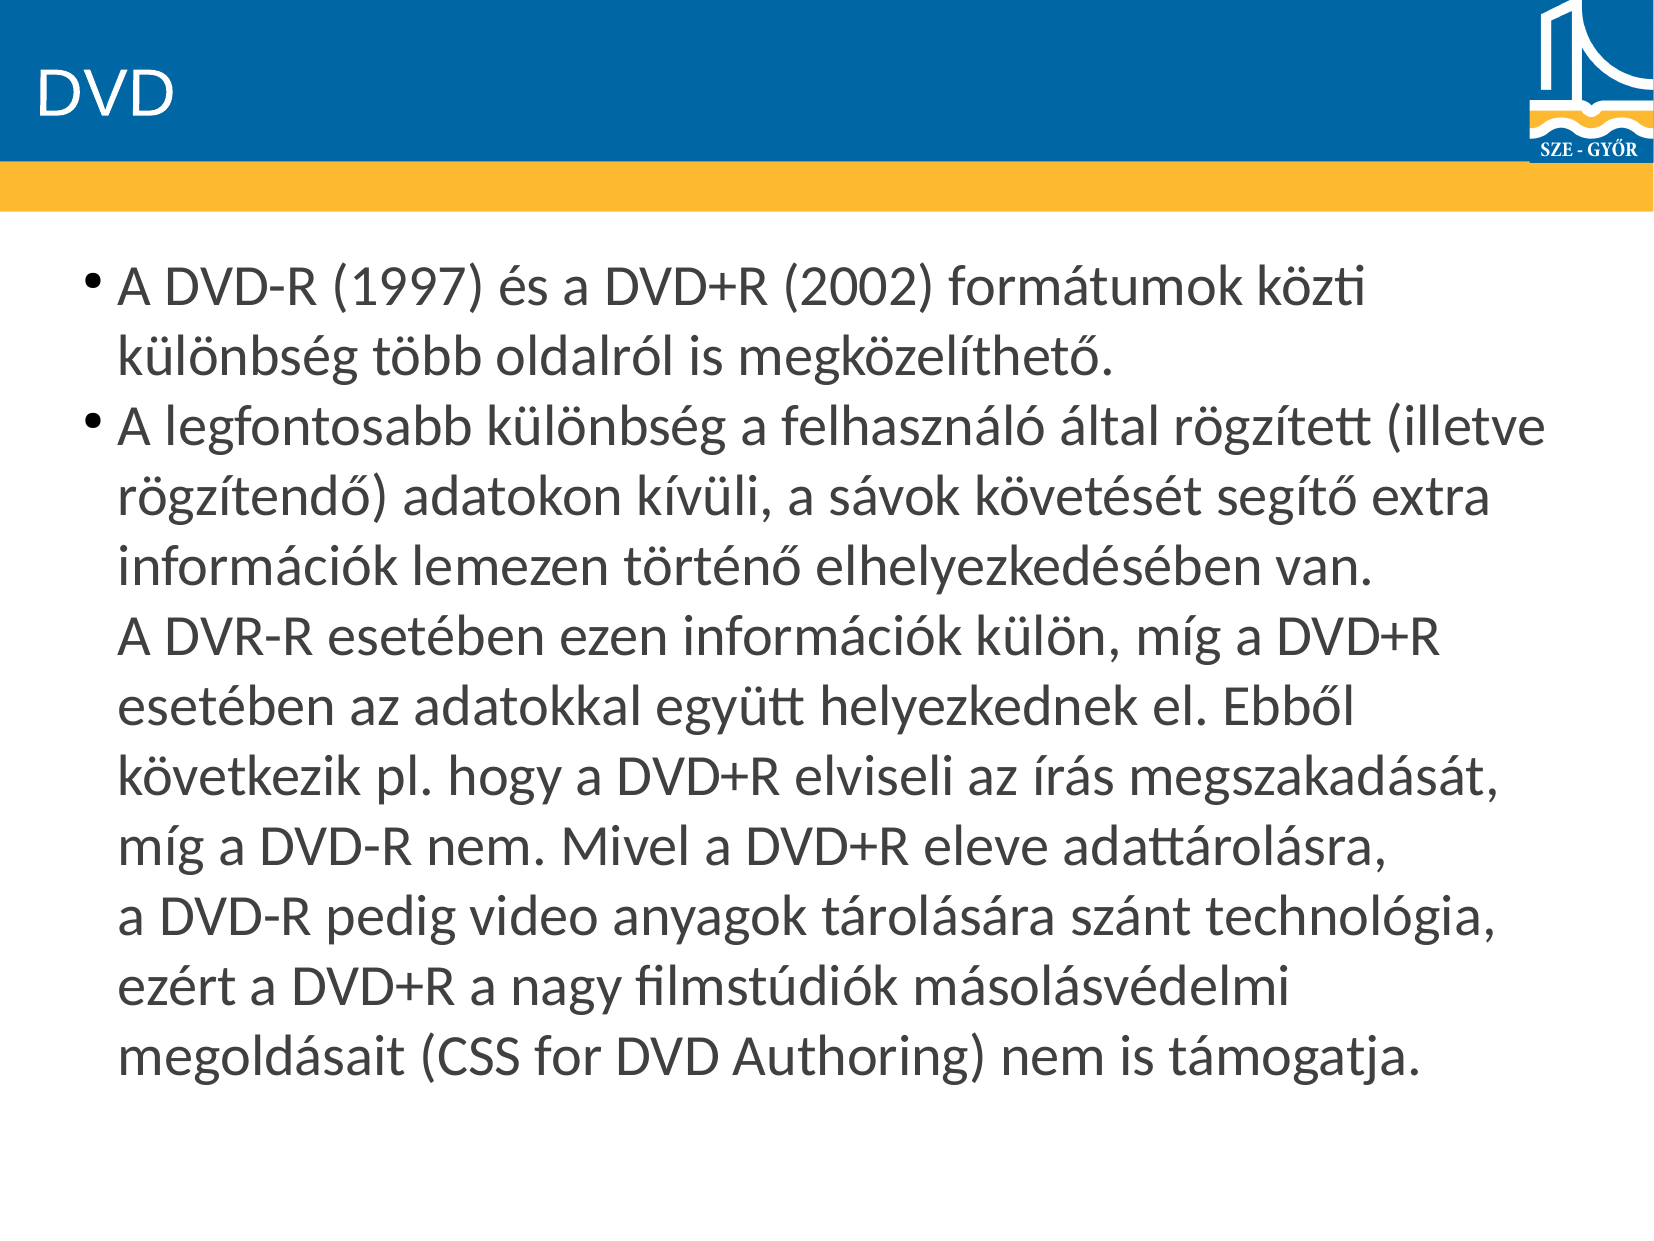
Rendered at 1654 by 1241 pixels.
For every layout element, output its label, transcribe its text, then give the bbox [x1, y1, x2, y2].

text_box DVD [34, 48, 1524, 144]
picture [1529, 0, 1654, 163]
text_box A DVD-R (1997) és a DVD+R (2002) formátumok közti különbség több oldalról is megközelíthető. A legfontosabb különbség a felhasználó által rögzített (illetve rögzítendő) adatokon kívüli, a sávok követését segítő extra információk lemezen történő elhelyezkedésében van. A DVR-R esetében ezen információk külön, míg a DVD+R esetében az adatokkal együtt helyezkednek el. Ebből következik pl. hogy a DVD+R elviseli az írás megszakadását, míg a DVD-R nem. Mivel a DVD+R eleve adattárolásra, a DVD-R pedig video anyagok tárolására szánt technológia, ezért a DVD+R a nagy filmstúdiók másolásvédelmi megoldásait (CSS for DVD Authoring) nem is támogatja. [82, 247, 1571, 1198]
